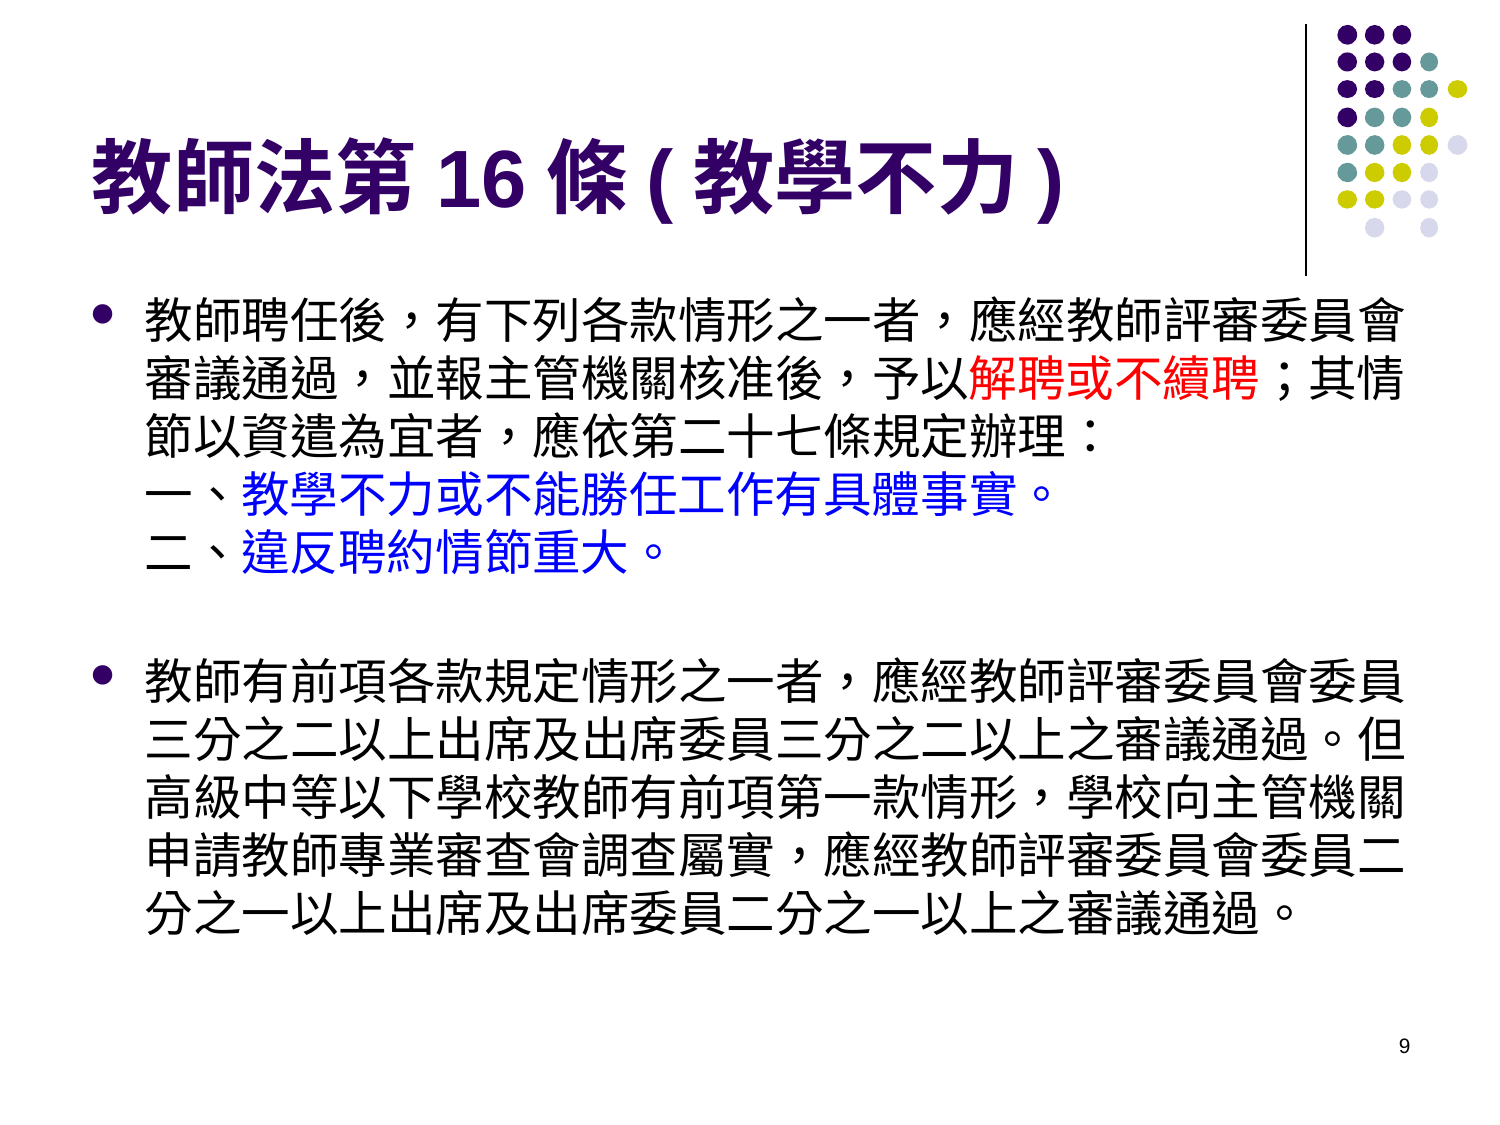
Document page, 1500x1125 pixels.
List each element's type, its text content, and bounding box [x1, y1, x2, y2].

title 教師法第16條(教學不力) [76, 19, 1315, 232]
list 教師聘任後，有下列各款情形之一者，應經教師評審委員會審議通過，並報主管機關核准後，予以解聘或不續聘；其情節以資遣為宜者，應依第二十七條規定辦理： 一、教學不力或不能勝任工作有具體事實。 二、違反聘約情節重大。 教師有前項各款規定情形之一者，應經教師評審委員會委員三分之二以上出席及出席委員三分之二以上之審議通過。但高級中等以下學校教師有前項第一款情形，學校向主管機關申請教師專業審查會調查屬實，應經教師評審委員會委員二分之一以上出席及出席委員二分之一以上之審議通過。 [75, 282, 1426, 1006]
text_box <number> [1074, 1025, 1426, 1101]
